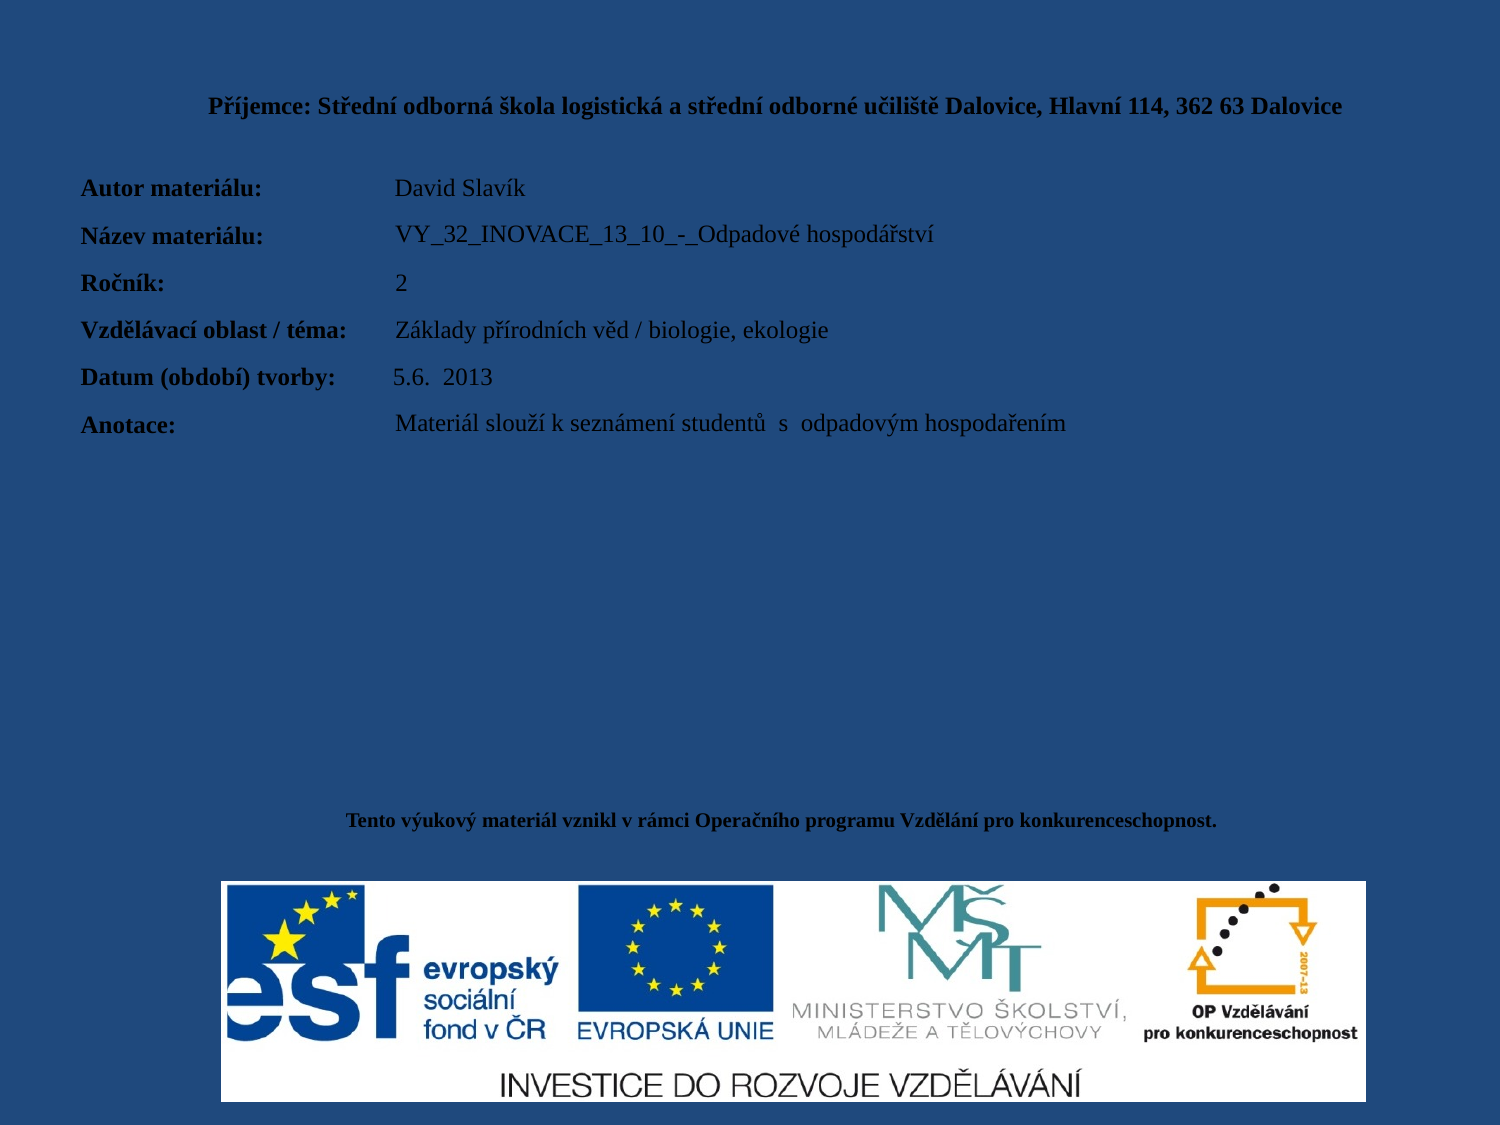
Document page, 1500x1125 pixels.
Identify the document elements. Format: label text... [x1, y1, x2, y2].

text_box Autor materiálu: [65, 164, 360, 210]
text_box David Slavík [360, 164, 794, 210]
text_box VY_32_INOVACE_13_10_-_Odpadové hospodářství [379, 209, 1444, 256]
text_box 2 [336, 258, 547, 305]
text_box Ročník: [65, 258, 184, 305]
text_box 5.6. 2013 [378, 353, 547, 399]
text_box Název materiálu: [65, 211, 379, 257]
text_box Tento výukový materiál vznikl v rámci Operačního programu Vzdělání pro konkurenceschopnost. [92, 798, 1472, 840]
text_box Příjemce: Střední odborná škola logistická a střední odborné učiliště Dalovice, Hlavní 114, 362 63 Dalovice [193, 81, 1394, 128]
text_box Vzdělávací oblast / téma: [65, 306, 373, 352]
picture [221, 881, 1366, 1102]
text_box Datum (období) tvorby: [65, 353, 361, 399]
text_box Anotace: [65, 400, 220, 446]
text_box Materiál slouží k seznámení studentů s odpadovým hospodařením [379, 398, 1413, 445]
text_box Základy přírodních věd / biologie, ekologie [379, 306, 1472, 352]
